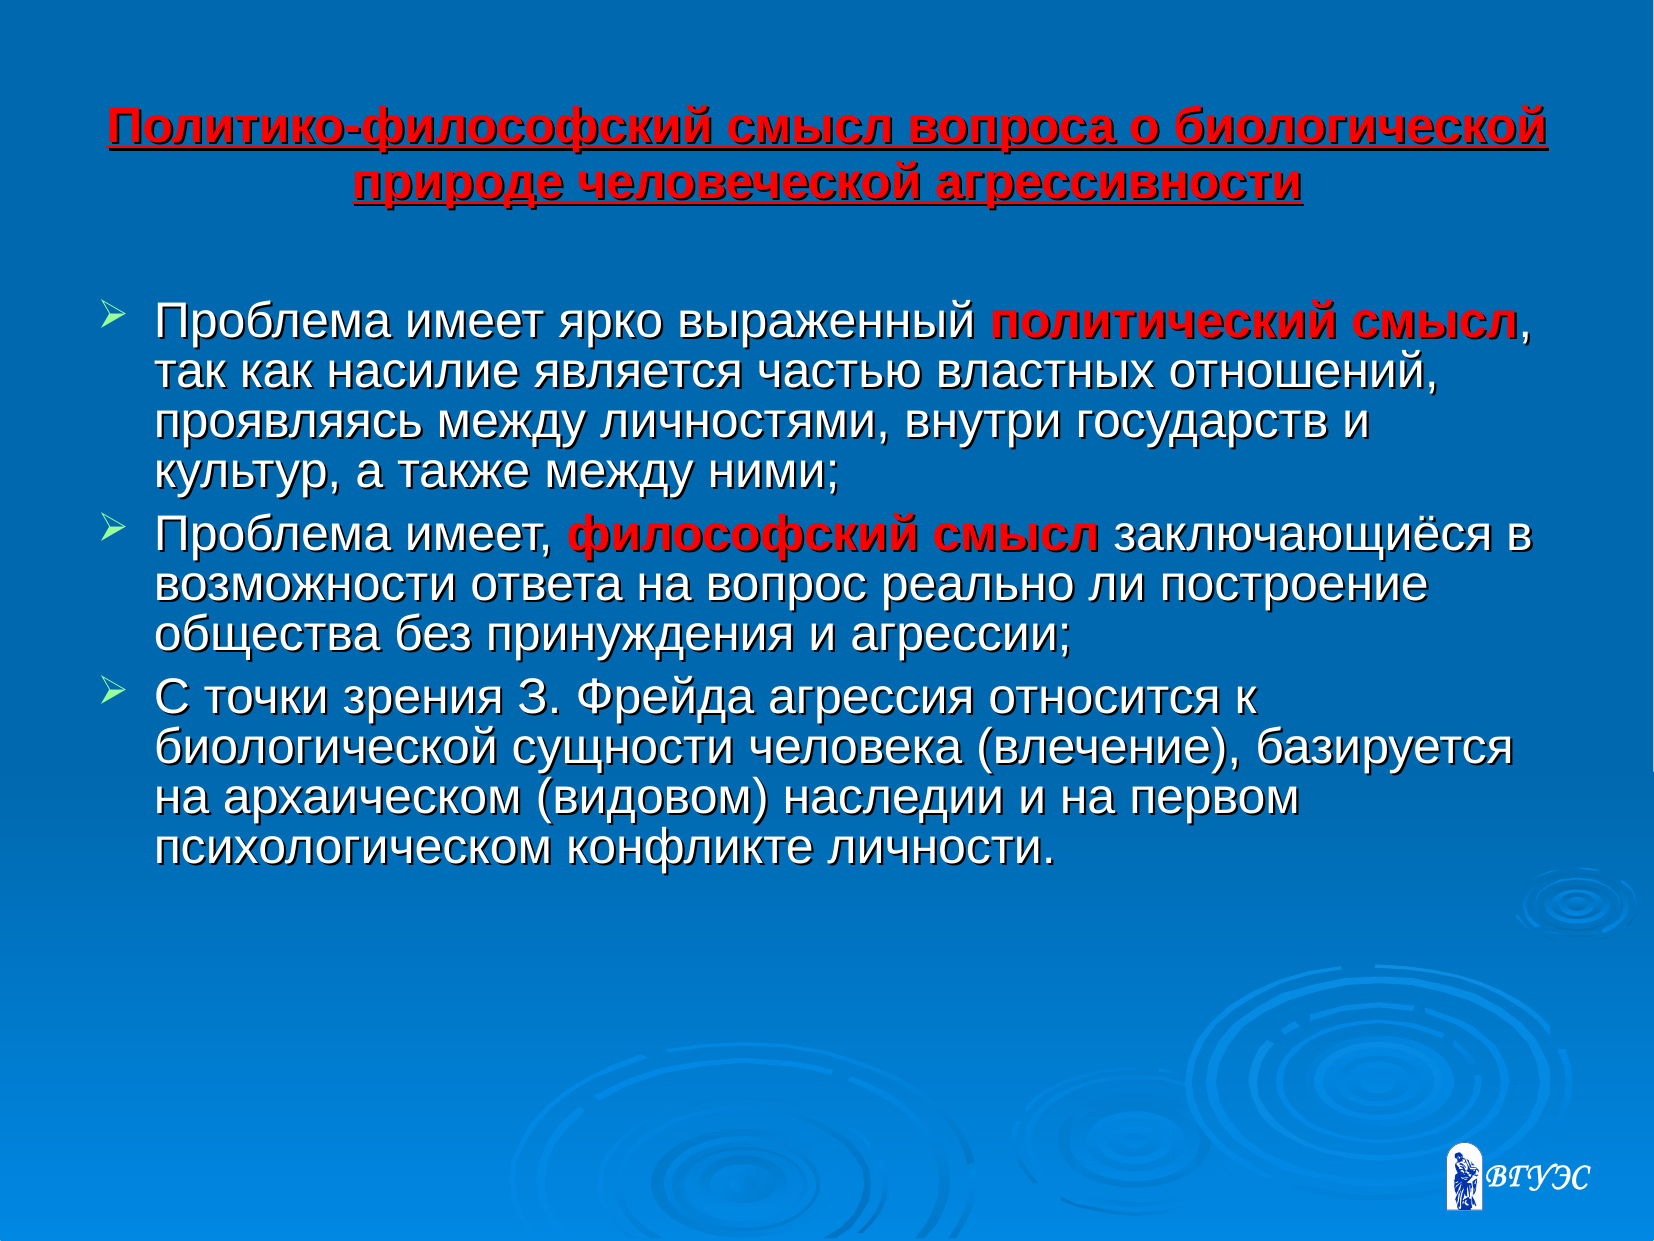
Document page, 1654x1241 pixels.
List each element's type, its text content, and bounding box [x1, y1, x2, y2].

list Проблема имеет ярко выраженный политический смысл, так как насилие является частью властных отношений, проявляясь между личностями, внутри государств и культур, а также между ними; Проблема имеет, философский смысл заключающиёся в возможности ответа на вопрос реально ли построение общества без принуждения и агрессии; С точки зрения З. Фрейда агрессия относится к биологической сущности человека (влечение), базируется на архаическом (видовом) наследии и на первом психологическом конфликте личности. [82, 289, 1571, 1108]
picture [1446, 1142, 1592, 1211]
title Политико-философский смысл вопроса о биологической природе человеческой агрессивности [82, 45, 1571, 262]
